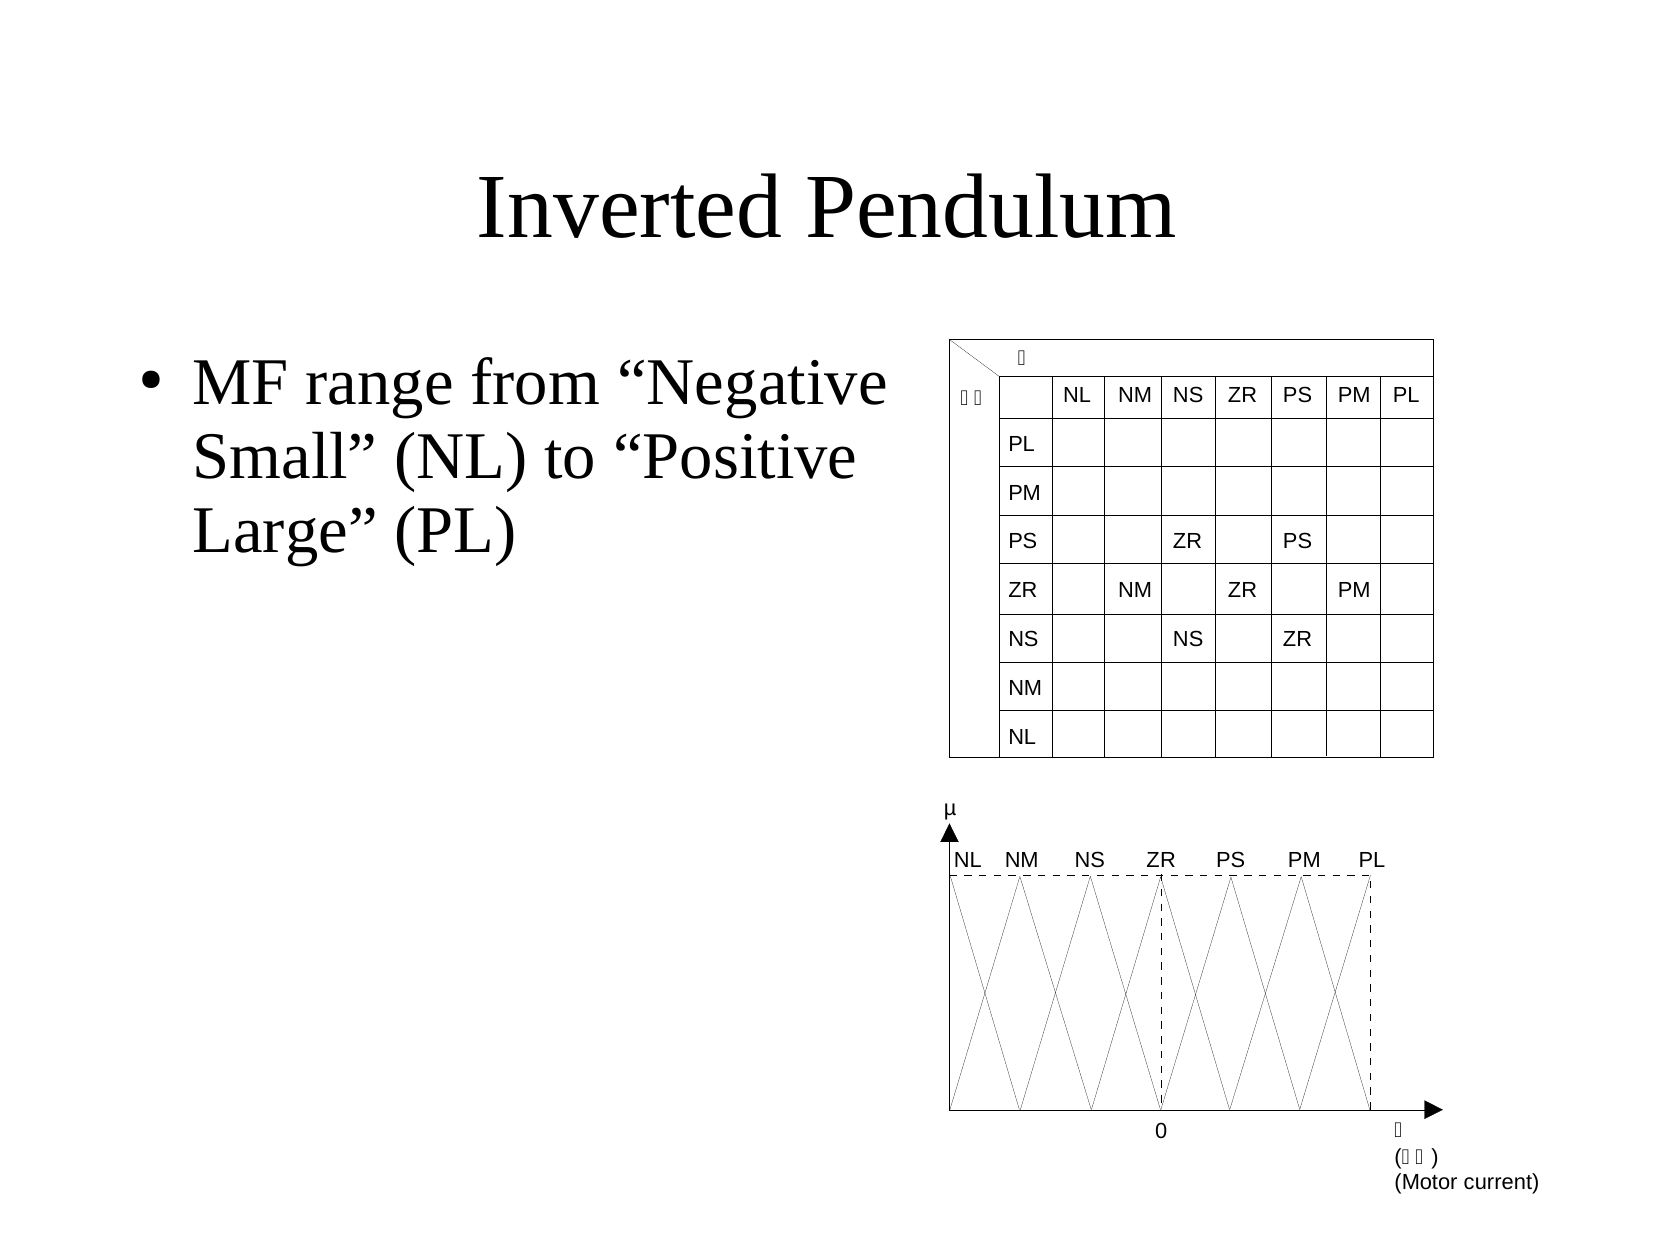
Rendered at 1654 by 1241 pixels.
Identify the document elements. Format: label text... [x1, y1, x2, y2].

picture [940, 339, 1539, 1194]
list MF range from “Negative Small” (NL) to “Positive Large” (PL) [121, 344, 918, 1127]
title Inverted Pendulum [121, 102, 1534, 311]
